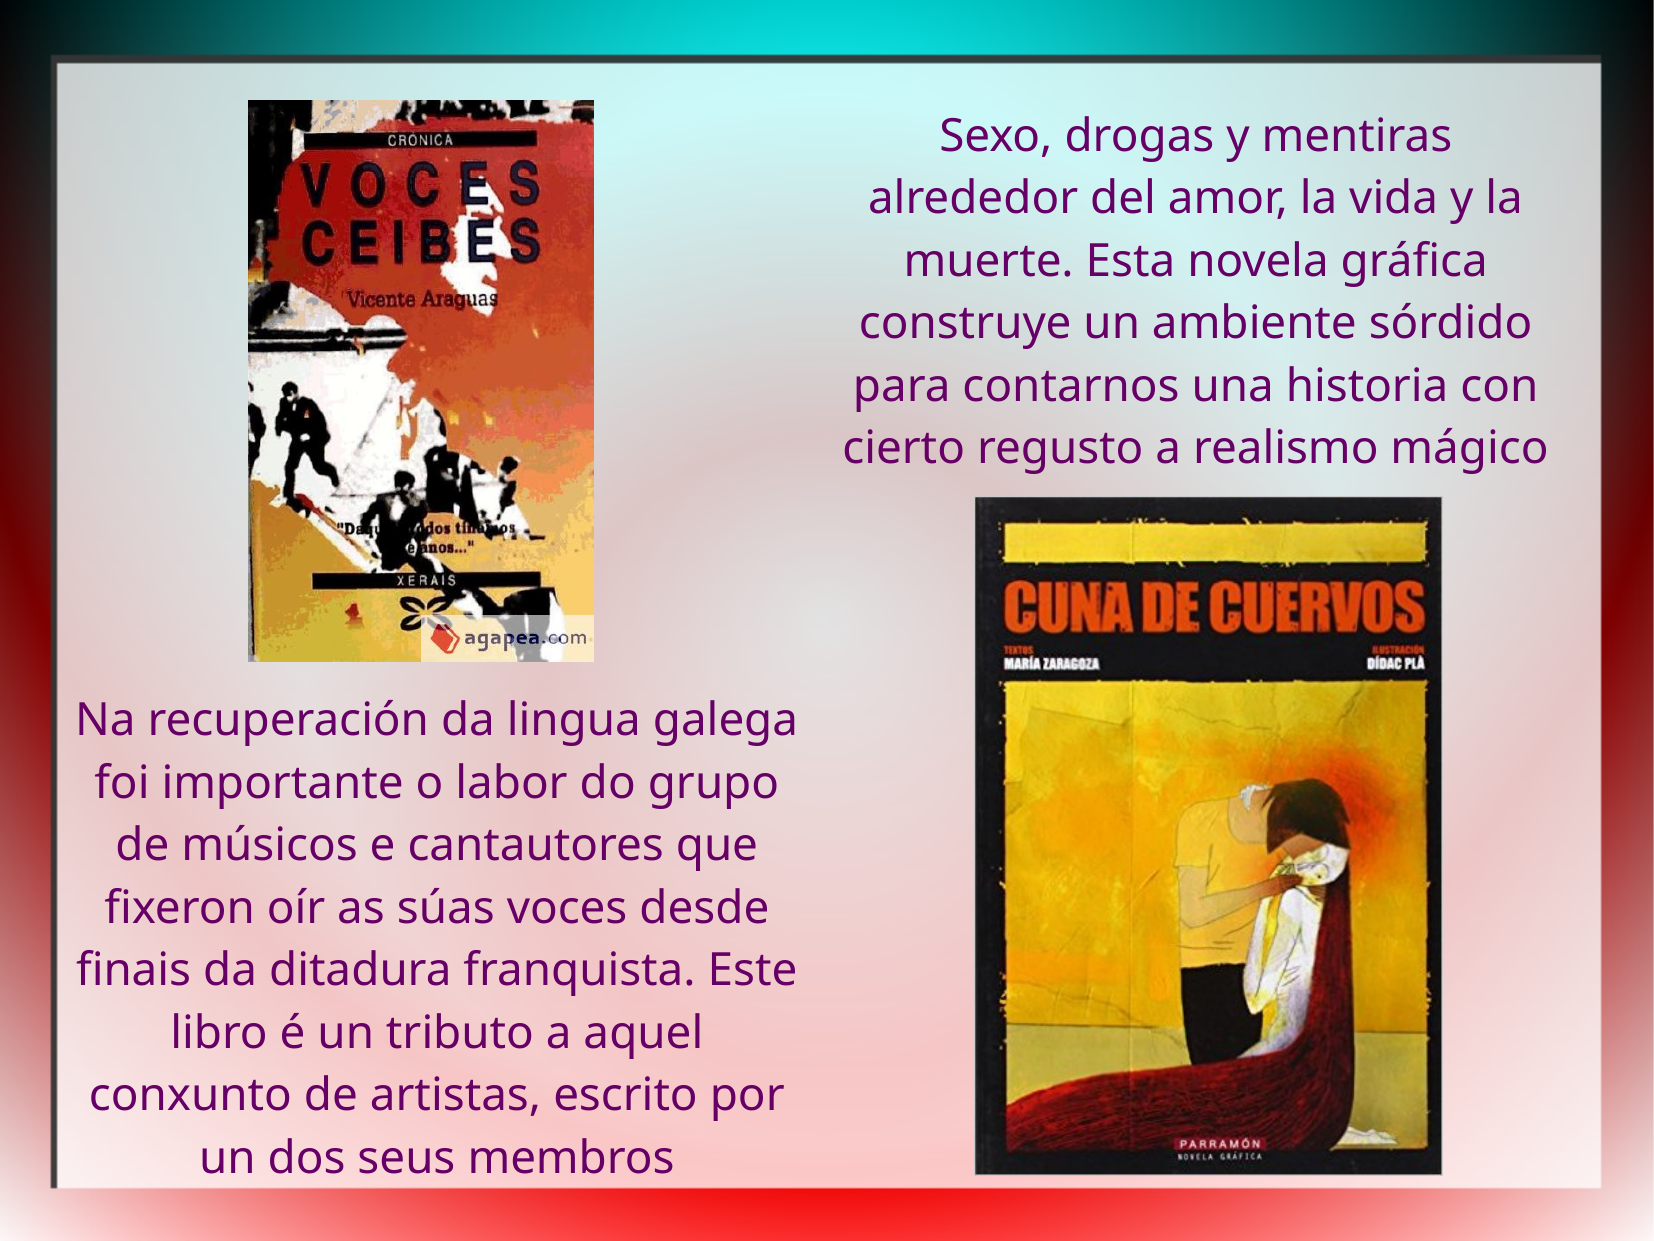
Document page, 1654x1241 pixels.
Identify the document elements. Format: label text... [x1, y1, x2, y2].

text_box Sexo, drogas y mentiras alrededor del amor, la vida y la muerte. Esta novela gráfica construye un ambiente sórdido para contarnos una historia con cierto regusto a realismo mágico [826, 94, 1565, 590]
picture [0, 0, 1654, 1241]
text_box Na recuperación da lingua galega foi importante o labor do grupo de músicos e cantautores que fixeron oír as súas voces desde finais da ditadura franquista. Este libro é un tributo a aquel conxunto de artistas, escrito por un dos seus membros [59, 679, 815, 1241]
